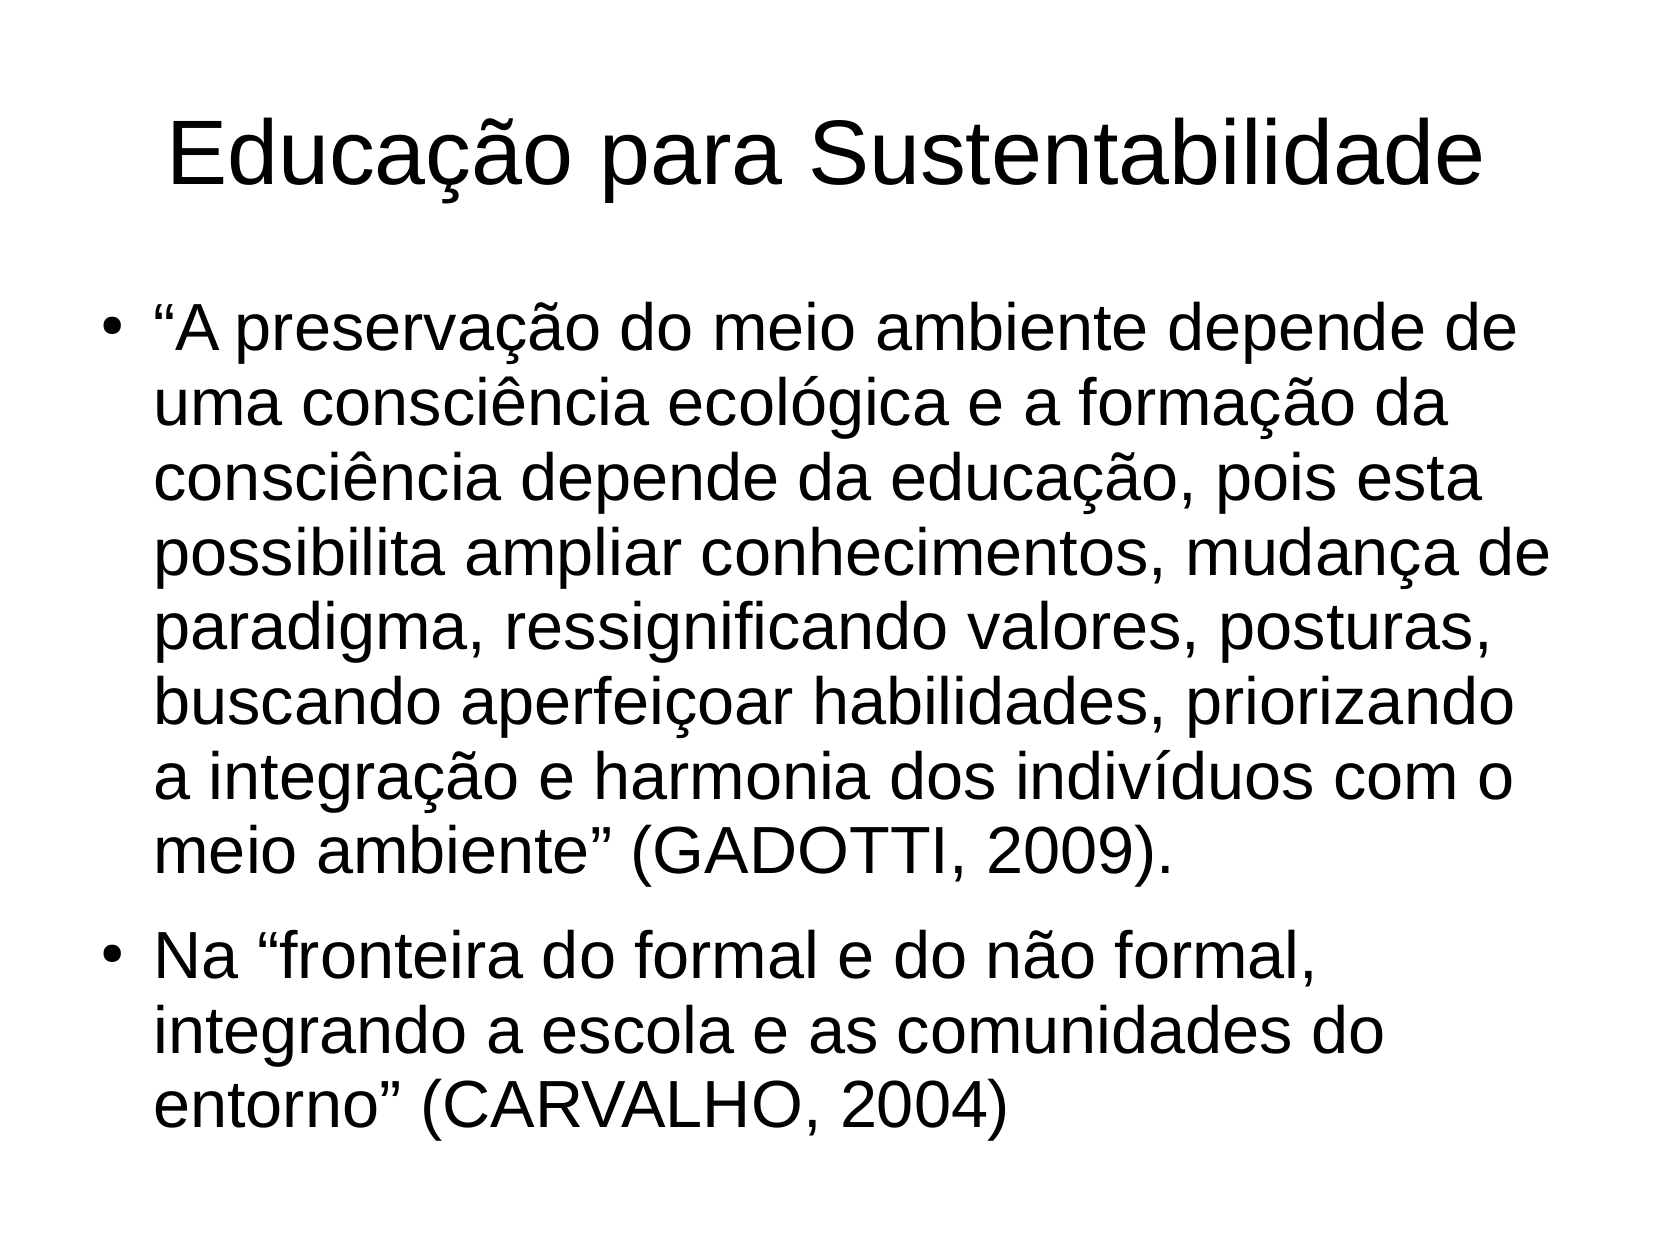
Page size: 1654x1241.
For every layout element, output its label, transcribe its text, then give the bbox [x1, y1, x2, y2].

title Educação para Sustentabilidade [82, 49, 1571, 257]
list “A preservação do meio ambiente depende de uma consciência ecológica e a formação da consciência depende da educação, pois esta possibilita ampliar conhecimentos, mudança de paradigma, ressignificando valores, posturas, buscando aperfeiçoar habilidades, priorizando a integração e harmonia dos indivíduos com o meio ambiente” (GADOTTI, 2009). Na “fronteira do formal e do não formal, integrando a escola e as comunidades do entorno” (CARVALHO, 2004) [82, 290, 1571, 1143]
